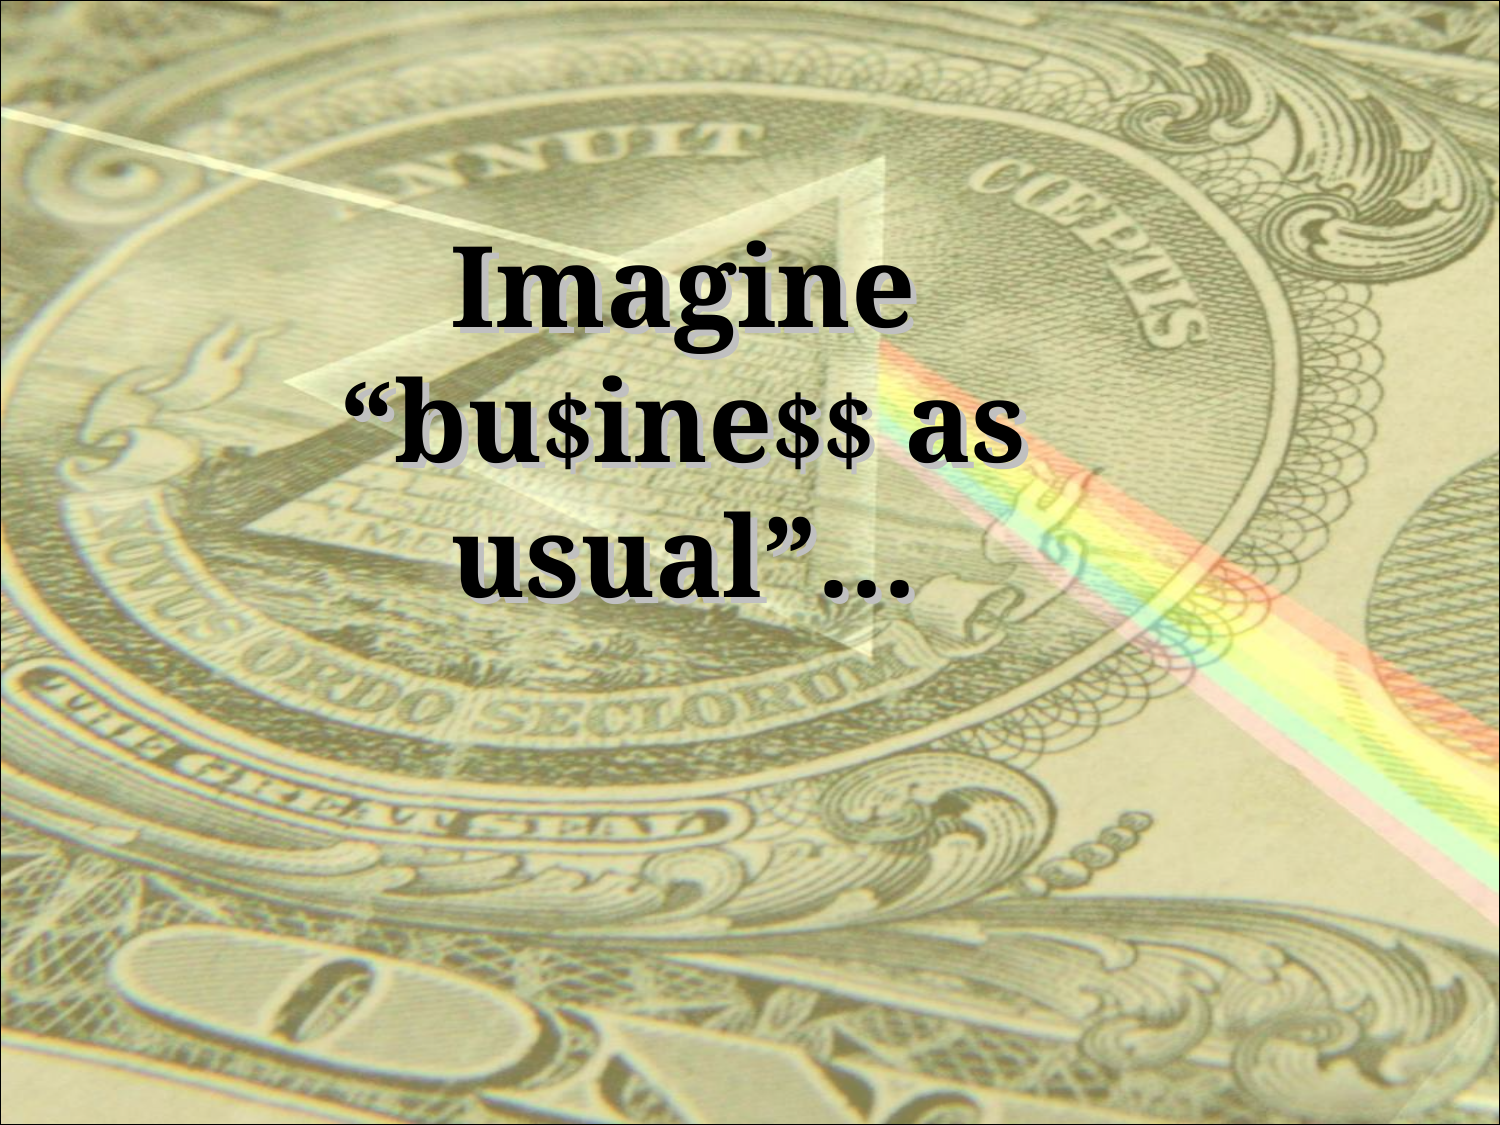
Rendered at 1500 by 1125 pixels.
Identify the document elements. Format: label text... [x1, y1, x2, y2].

text_box [0, 0, 1500, 1125]
text_box Imagine “bu$ine$$ as usual”... [218, 320, 1149, 516]
